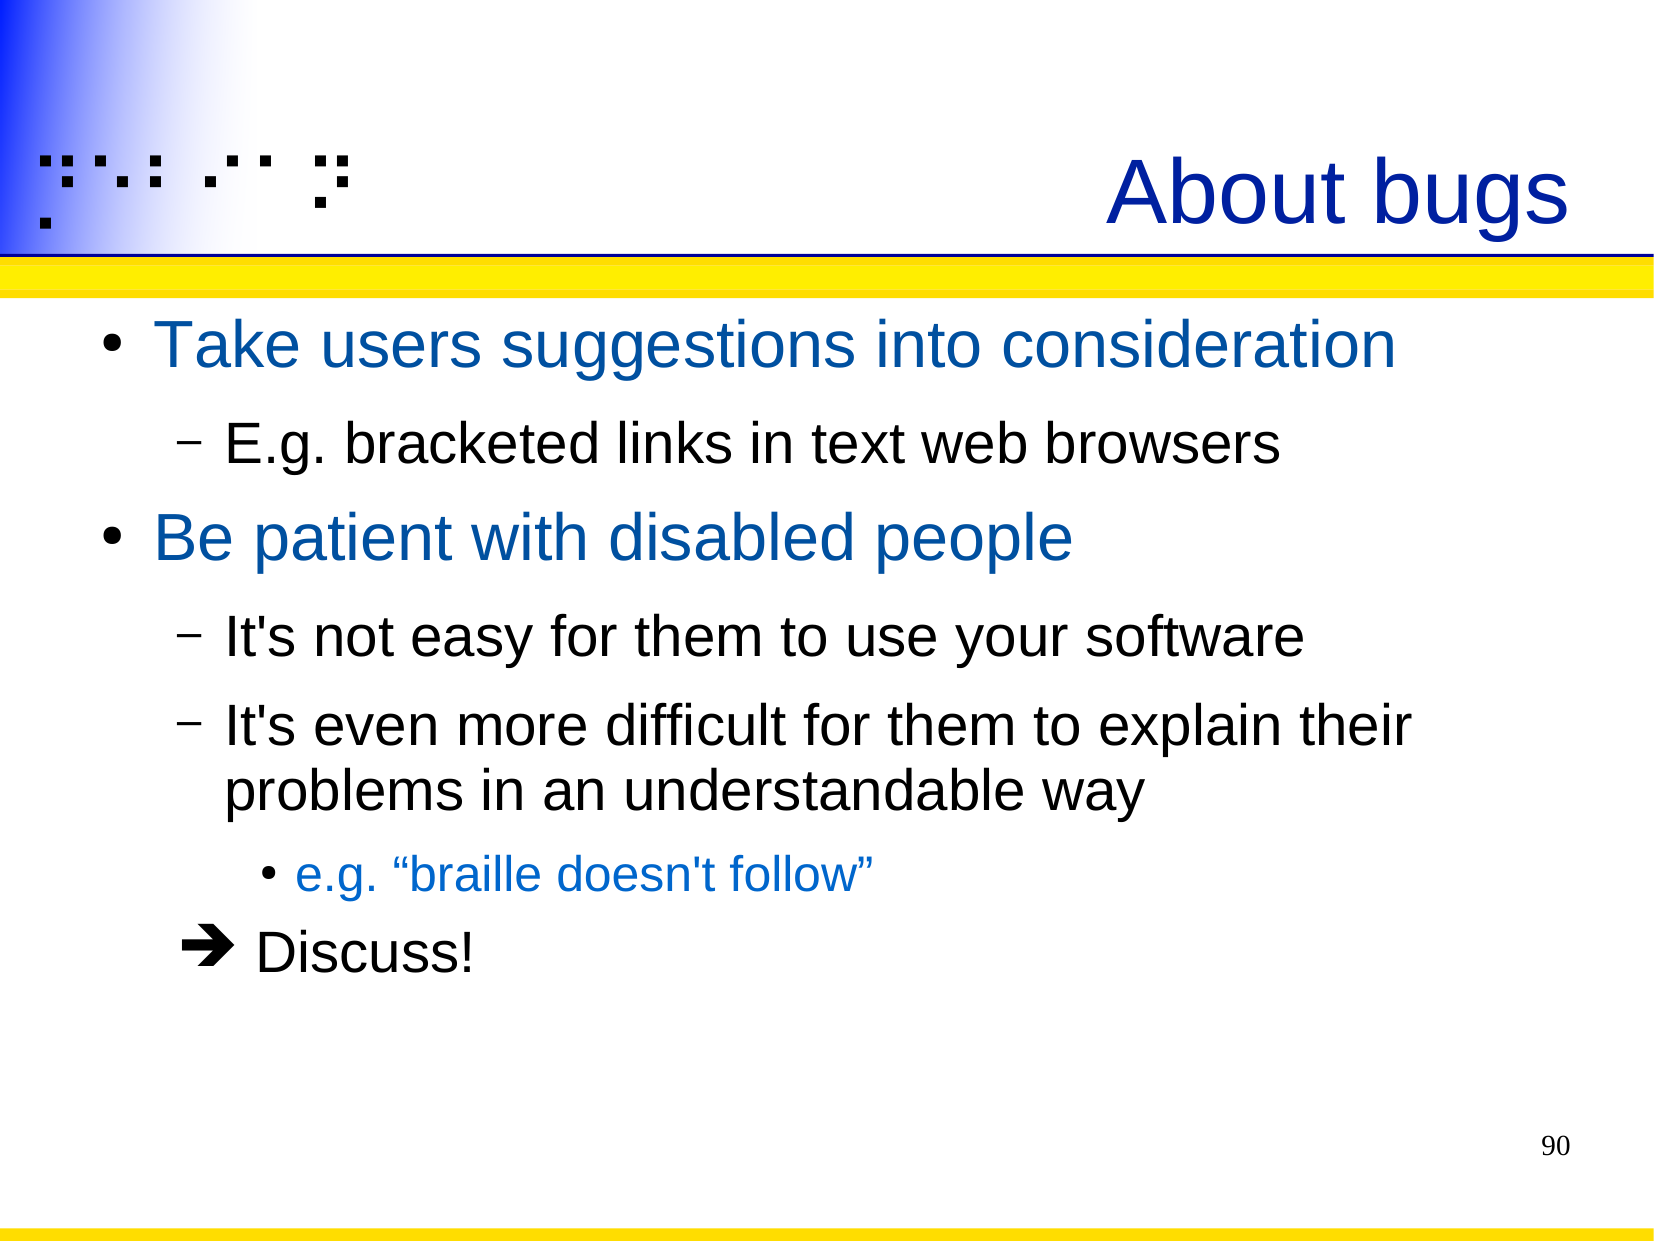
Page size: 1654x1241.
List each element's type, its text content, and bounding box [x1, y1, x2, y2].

title About bugs [372, 134, 1571, 250]
list Take users suggestions into consideration E.g. bracketed links in text web browsers Be patient with disabled people It's not easy for them to use your software It's even more difficult for them to explain their problems in an understandable way e.g. “braille doesn't follow” Discuss! [82, 307, 1571, 1111]
